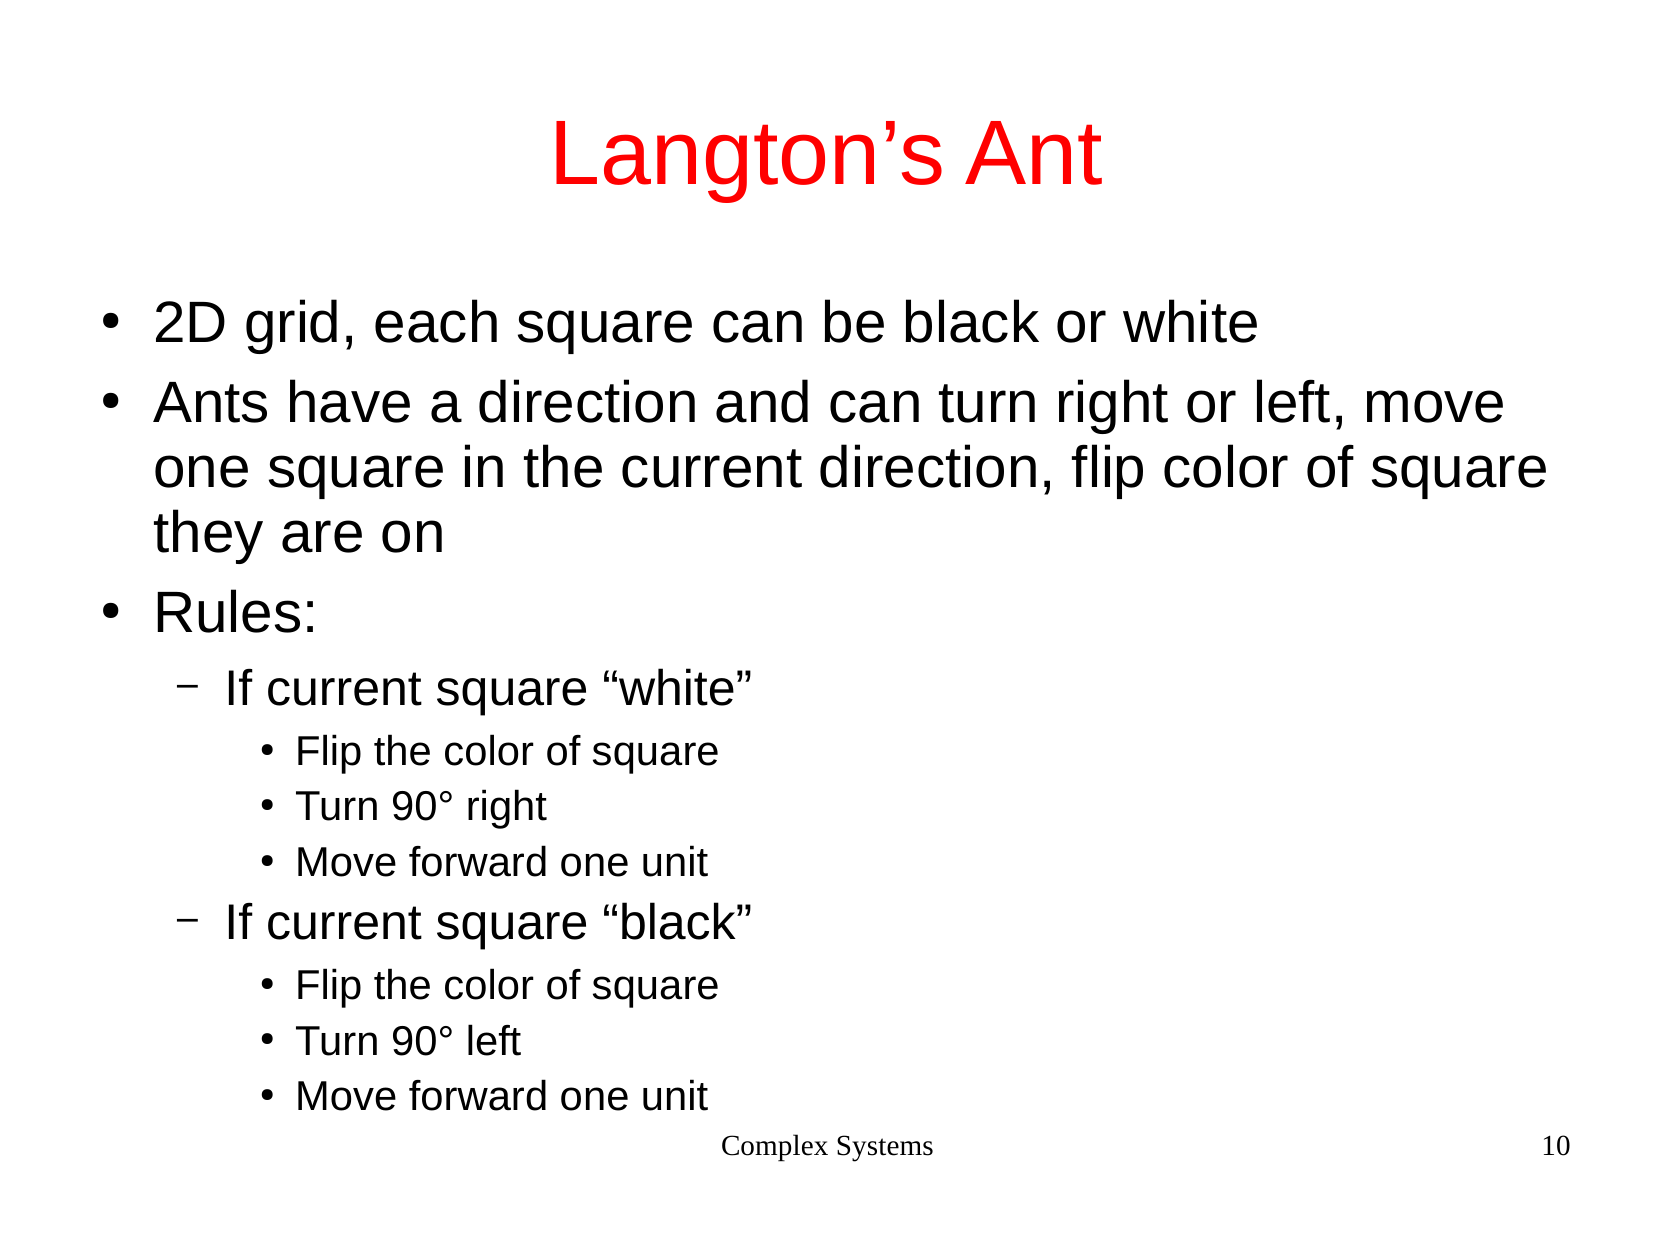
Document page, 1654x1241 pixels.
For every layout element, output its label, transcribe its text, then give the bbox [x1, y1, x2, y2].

title Langton’s Ant [82, 49, 1571, 257]
list 2D grid, each square can be black or white Ants have a direction and can turn right or left, move one square in the current direction, flip color of square they are on Rules: If current square “white” Flip the color of square Turn 90° right Move forward one unit If current square “black” Flip the color of square Turn 90° left Move forward one unit [82, 290, 1571, 1120]
